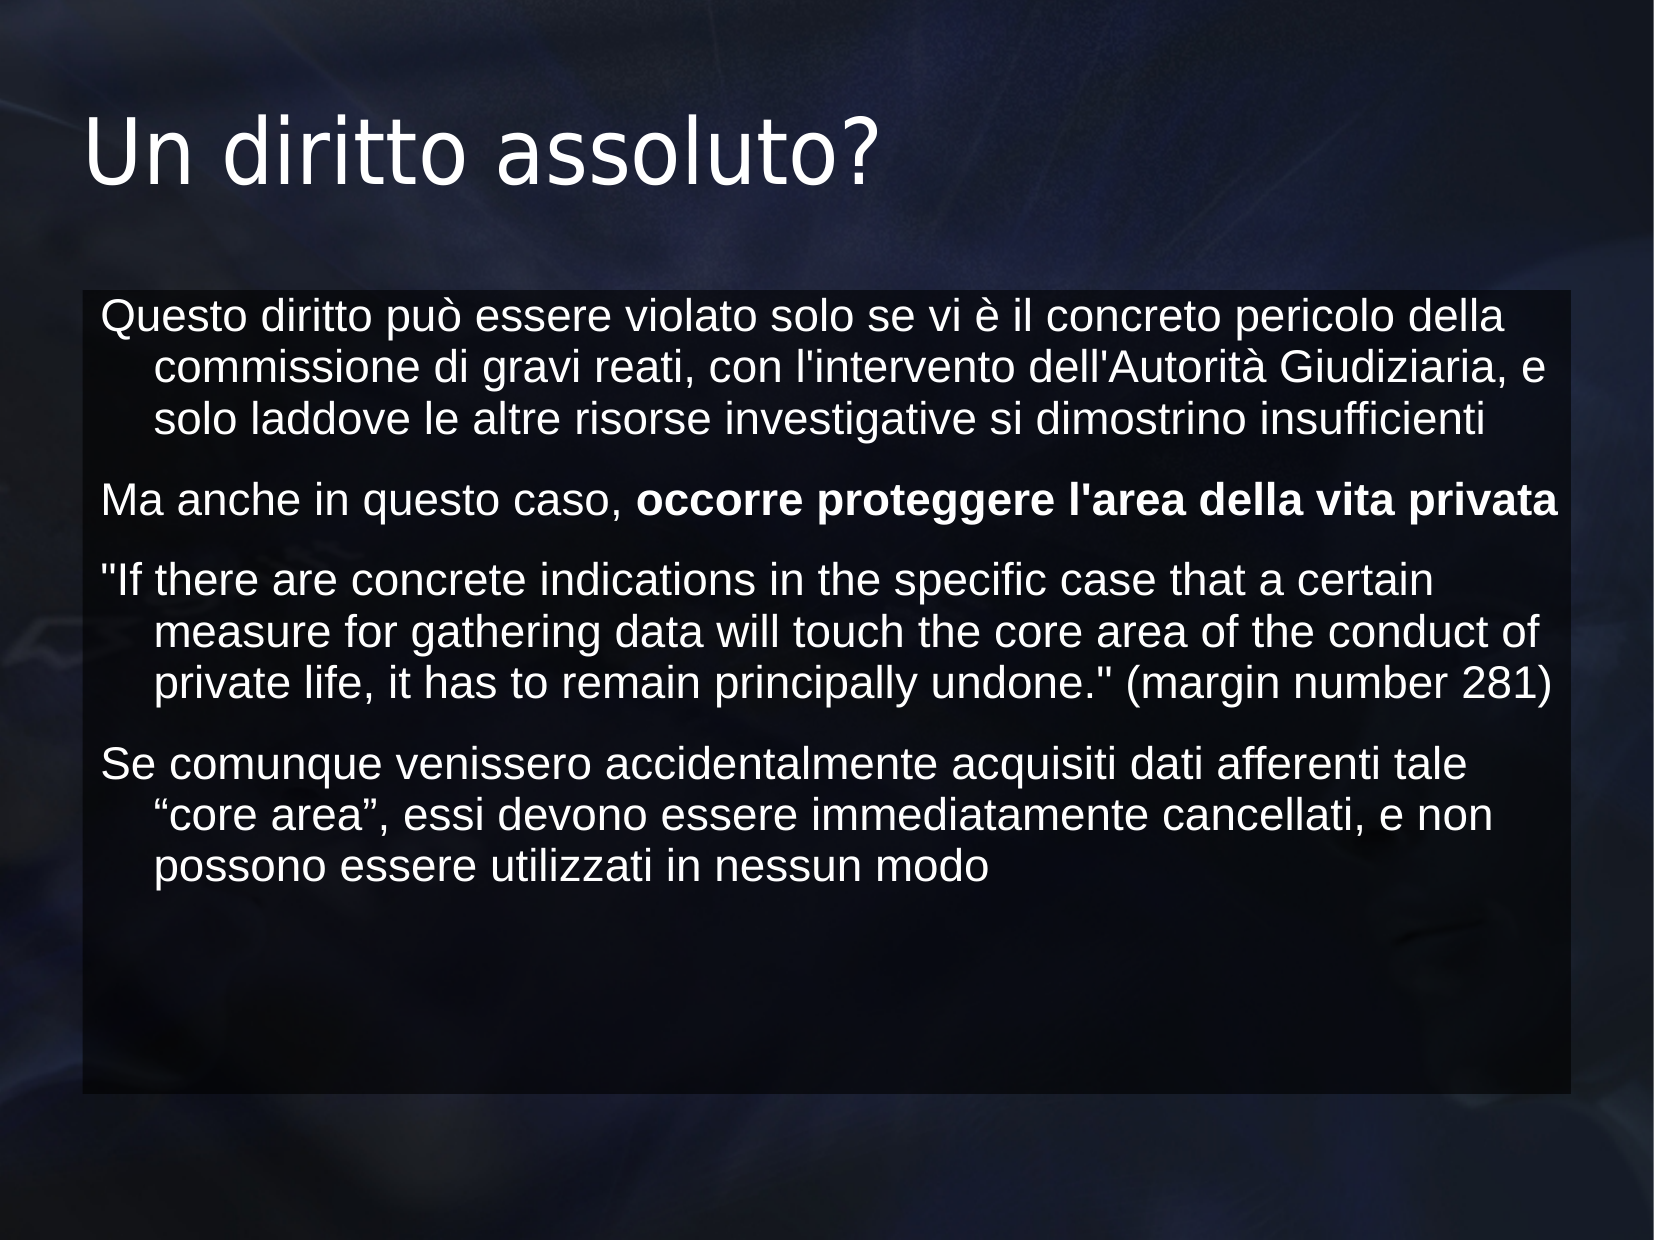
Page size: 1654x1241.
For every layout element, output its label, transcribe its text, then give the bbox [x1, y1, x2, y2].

title Un diritto assoluto? [82, 49, 1571, 257]
picture [0, 0, 1654, 1240]
list Questo diritto può essere violato solo se vi è il concreto pericolo della commissione di gravi reati, con l'intervento dell'Autorità Giudiziaria, e solo laddove le altre risorse investigative si dimostrino insufficienti Ma anche in questo caso, occorre proteggere l'area della vita privata "If there are concrete indications in the specific case that a certain measure for gathering data will touch the core area of the conduct of private life, it has to remain principally undone." (margin number 281) Se comunque venissero accidentalmente acquisiti dati afferenti tale “core area”, essi devono essere immediatamente cancellati, e non possono essere utilizzati in nessun modo [82, 290, 1571, 1094]
